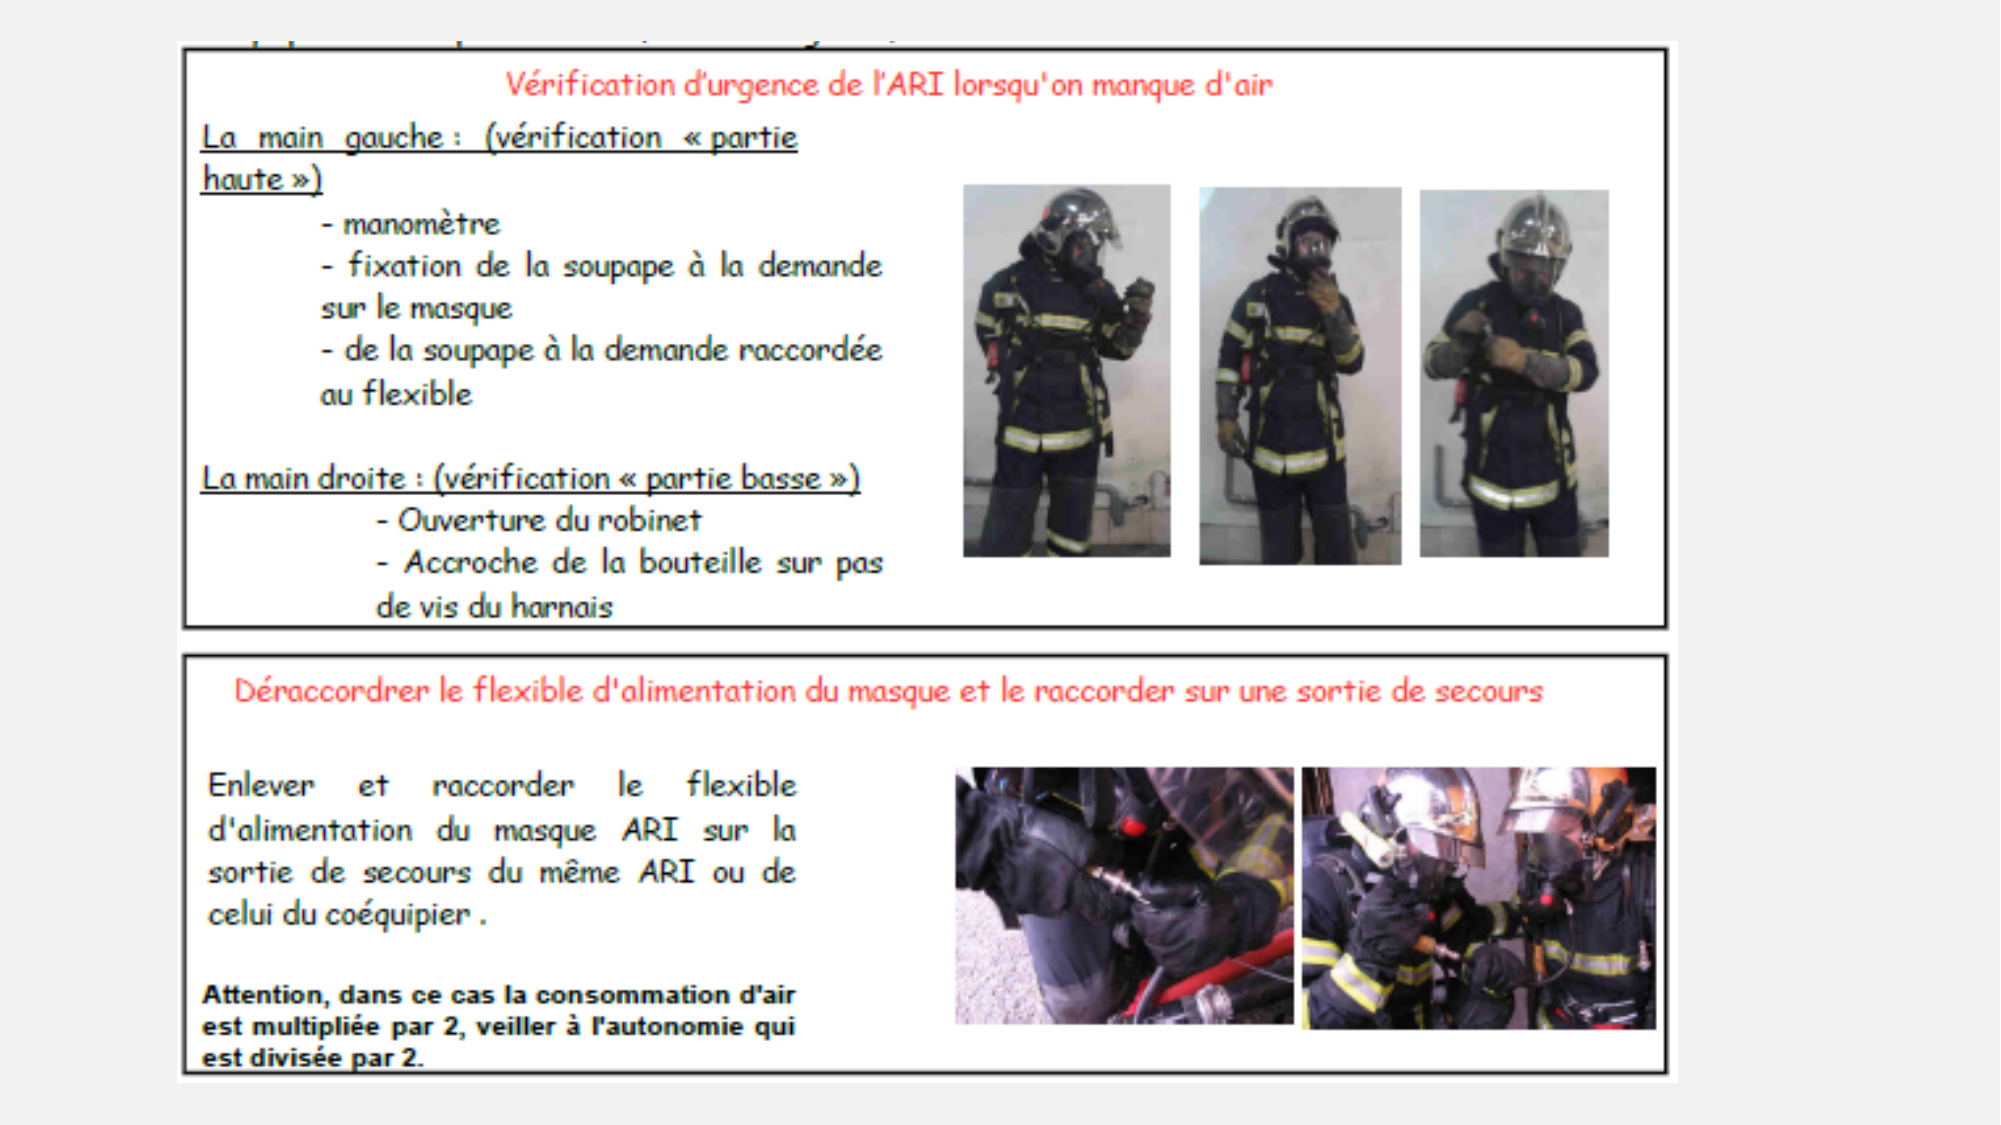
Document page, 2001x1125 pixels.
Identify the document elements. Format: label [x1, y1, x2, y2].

picture [177, 42, 1678, 1083]
